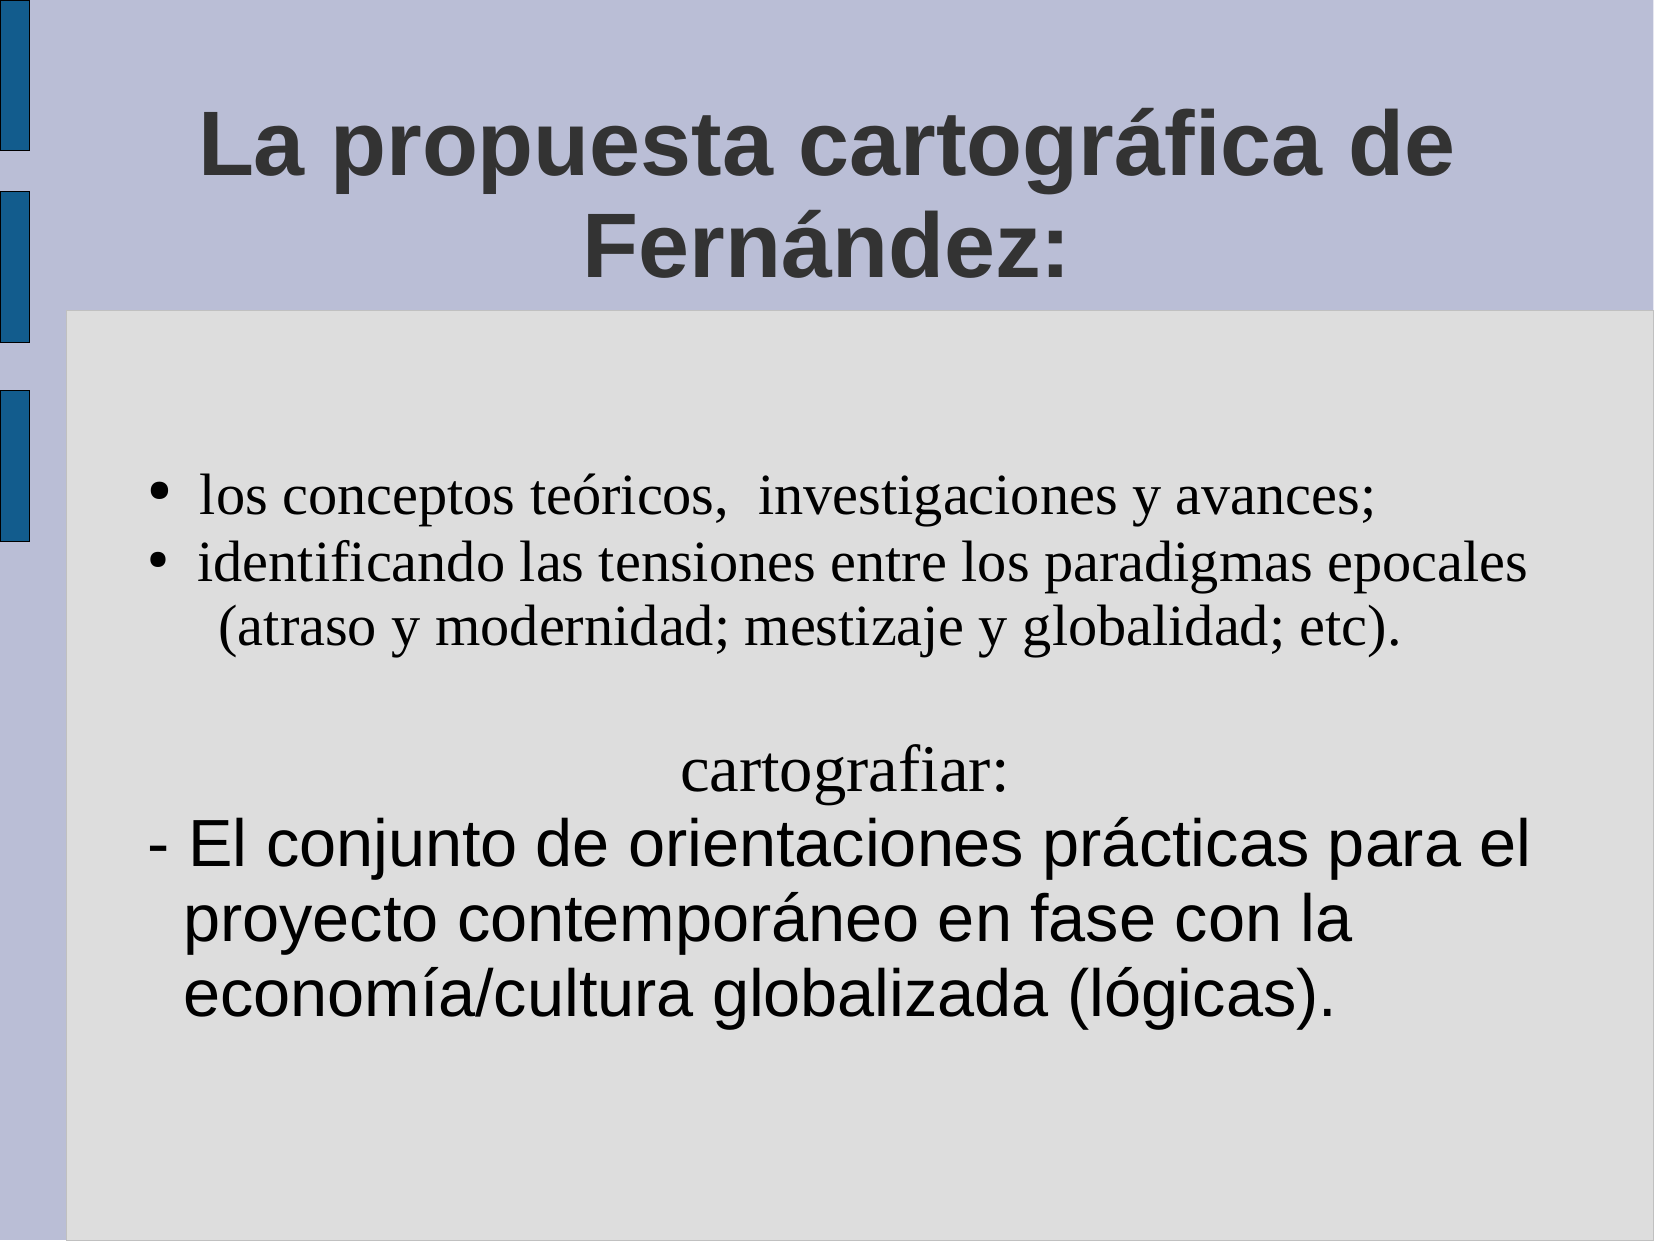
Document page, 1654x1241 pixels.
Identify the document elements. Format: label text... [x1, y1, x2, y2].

subtitle los conceptos teóricos, investigaciones y avances; identificando las tensiones entre los paradigmas epocales (atraso y modernidad; mestizaje y globalidad; etc). cartografiar: - El conjunto de orientaciones prácticas para el proyecto contemporáneo en fase con la economía/cultura globalizada (lógicas). [147, 320, 1560, 1241]
title La propuesta cartográfica de Fernández: [121, 92, 1534, 298]
